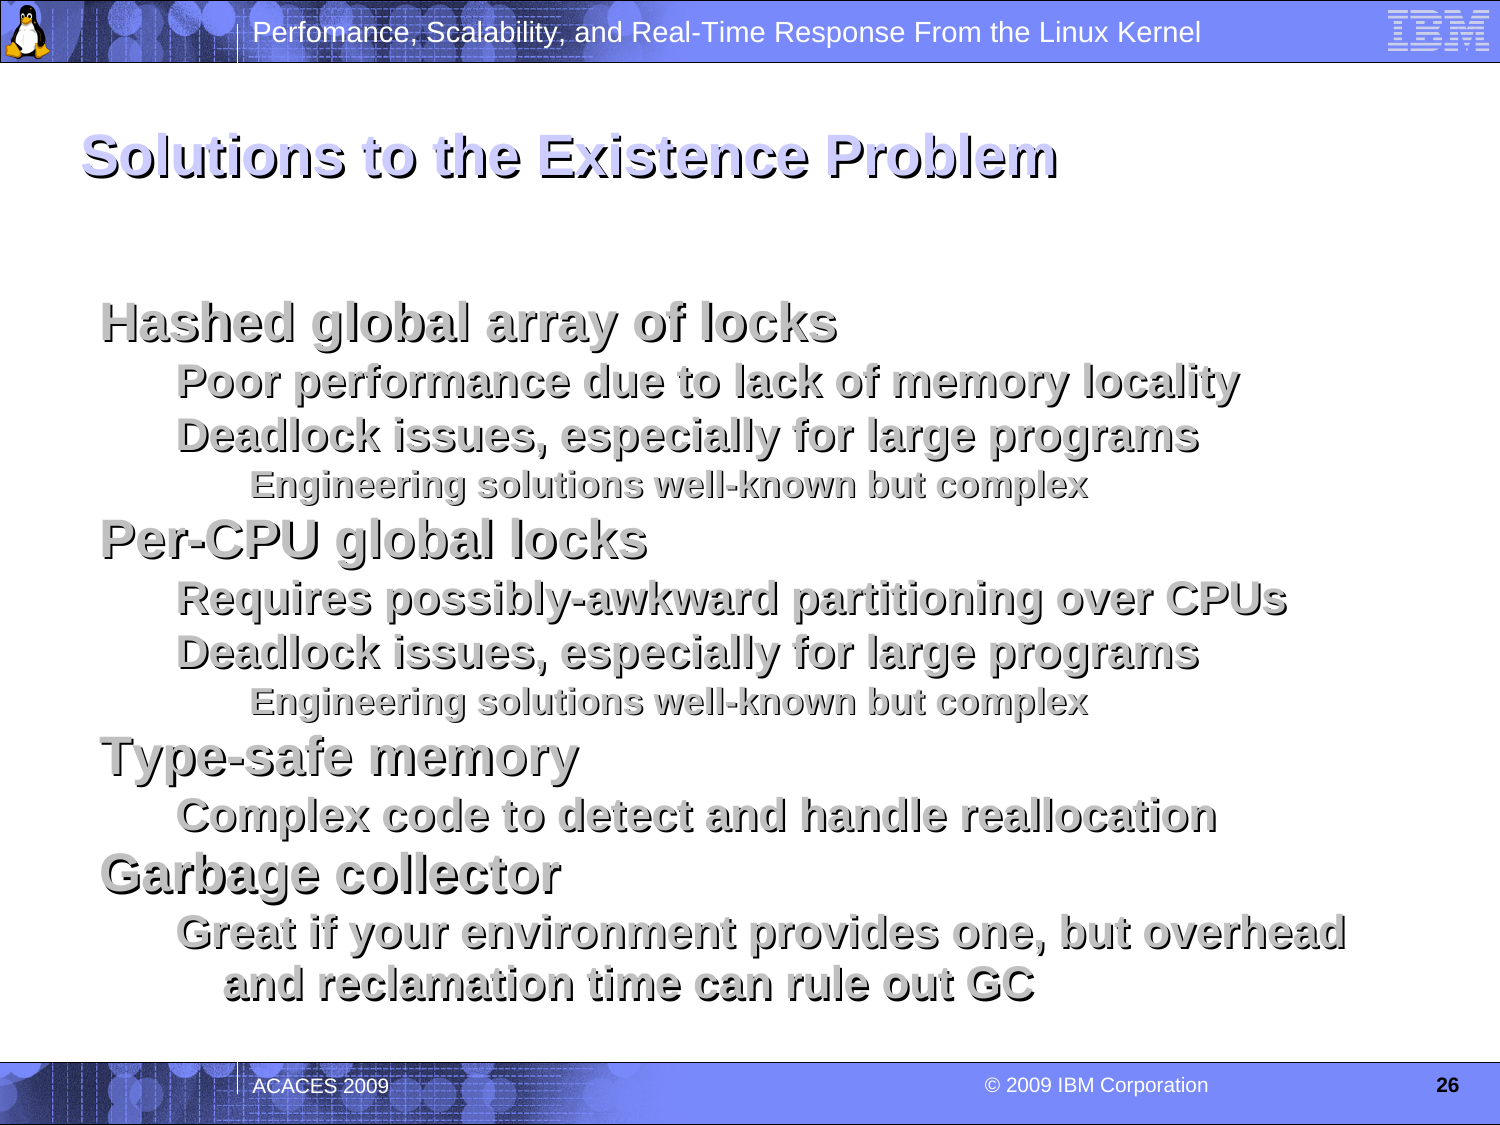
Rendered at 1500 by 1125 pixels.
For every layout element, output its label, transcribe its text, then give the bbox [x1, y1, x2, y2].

picture [1, 1, 1500, 62]
picture [0, 1063, 1500, 1124]
list Hashed global array of locks Poor performance due to lack of memory locality Deadlock issues, especially for large programs Engineering solutions well-known but complex Per-CPU global locks Requires possibly-awkward partitioning over CPUs Deadlock issues, especially for large programs Engineering solutions well-known but complex Type-safe memory Complex code to detect and handle reallocation Garbage collector Great if your environment provides one, but overhead and reclamation time can rule out GC [99, 291, 1389, 1022]
title Solutions to the Existence Problem [79, 116, 1433, 199]
